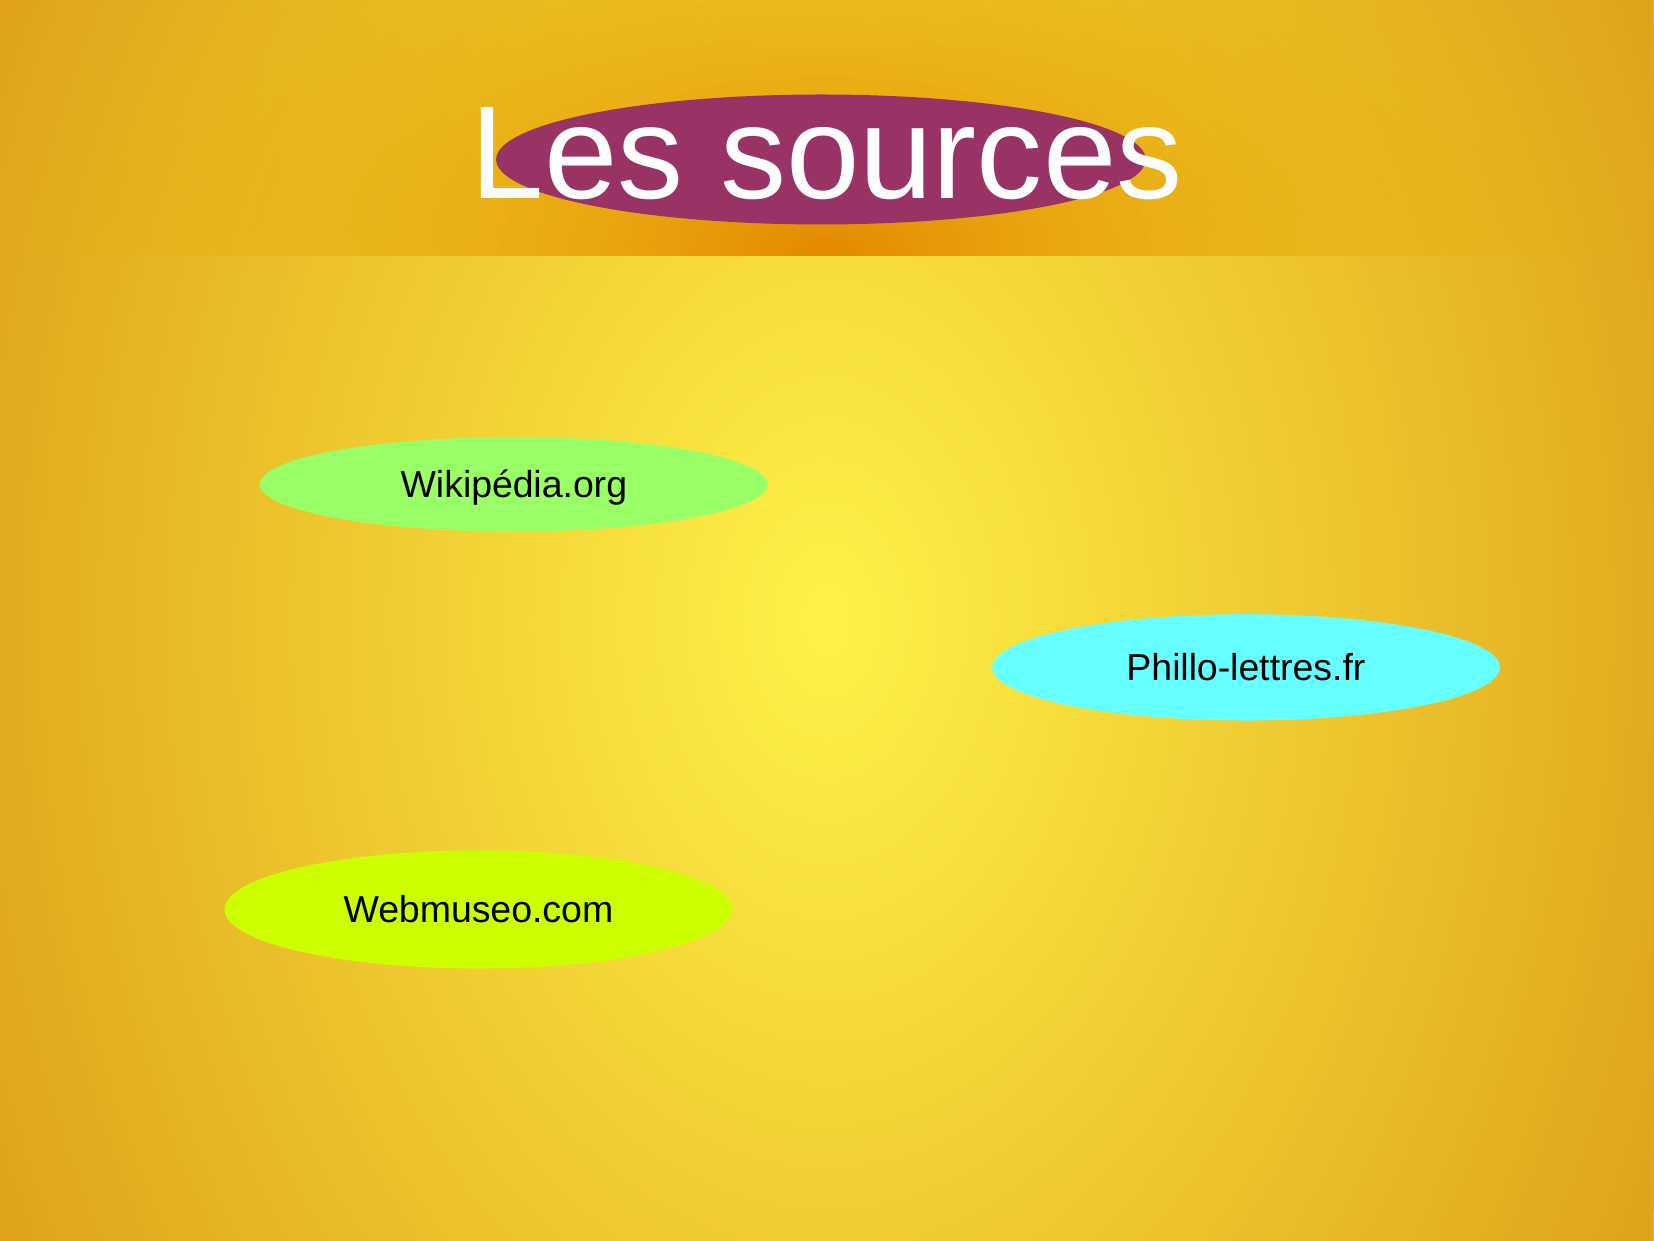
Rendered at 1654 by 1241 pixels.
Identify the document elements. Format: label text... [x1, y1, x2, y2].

title Les sources [82, 49, 1571, 257]
text_box Wikipédia.org [259, 437, 768, 532]
text_box Webmuseo.com [224, 850, 733, 969]
text_box Phillo-lettres.fr [992, 614, 1501, 721]
